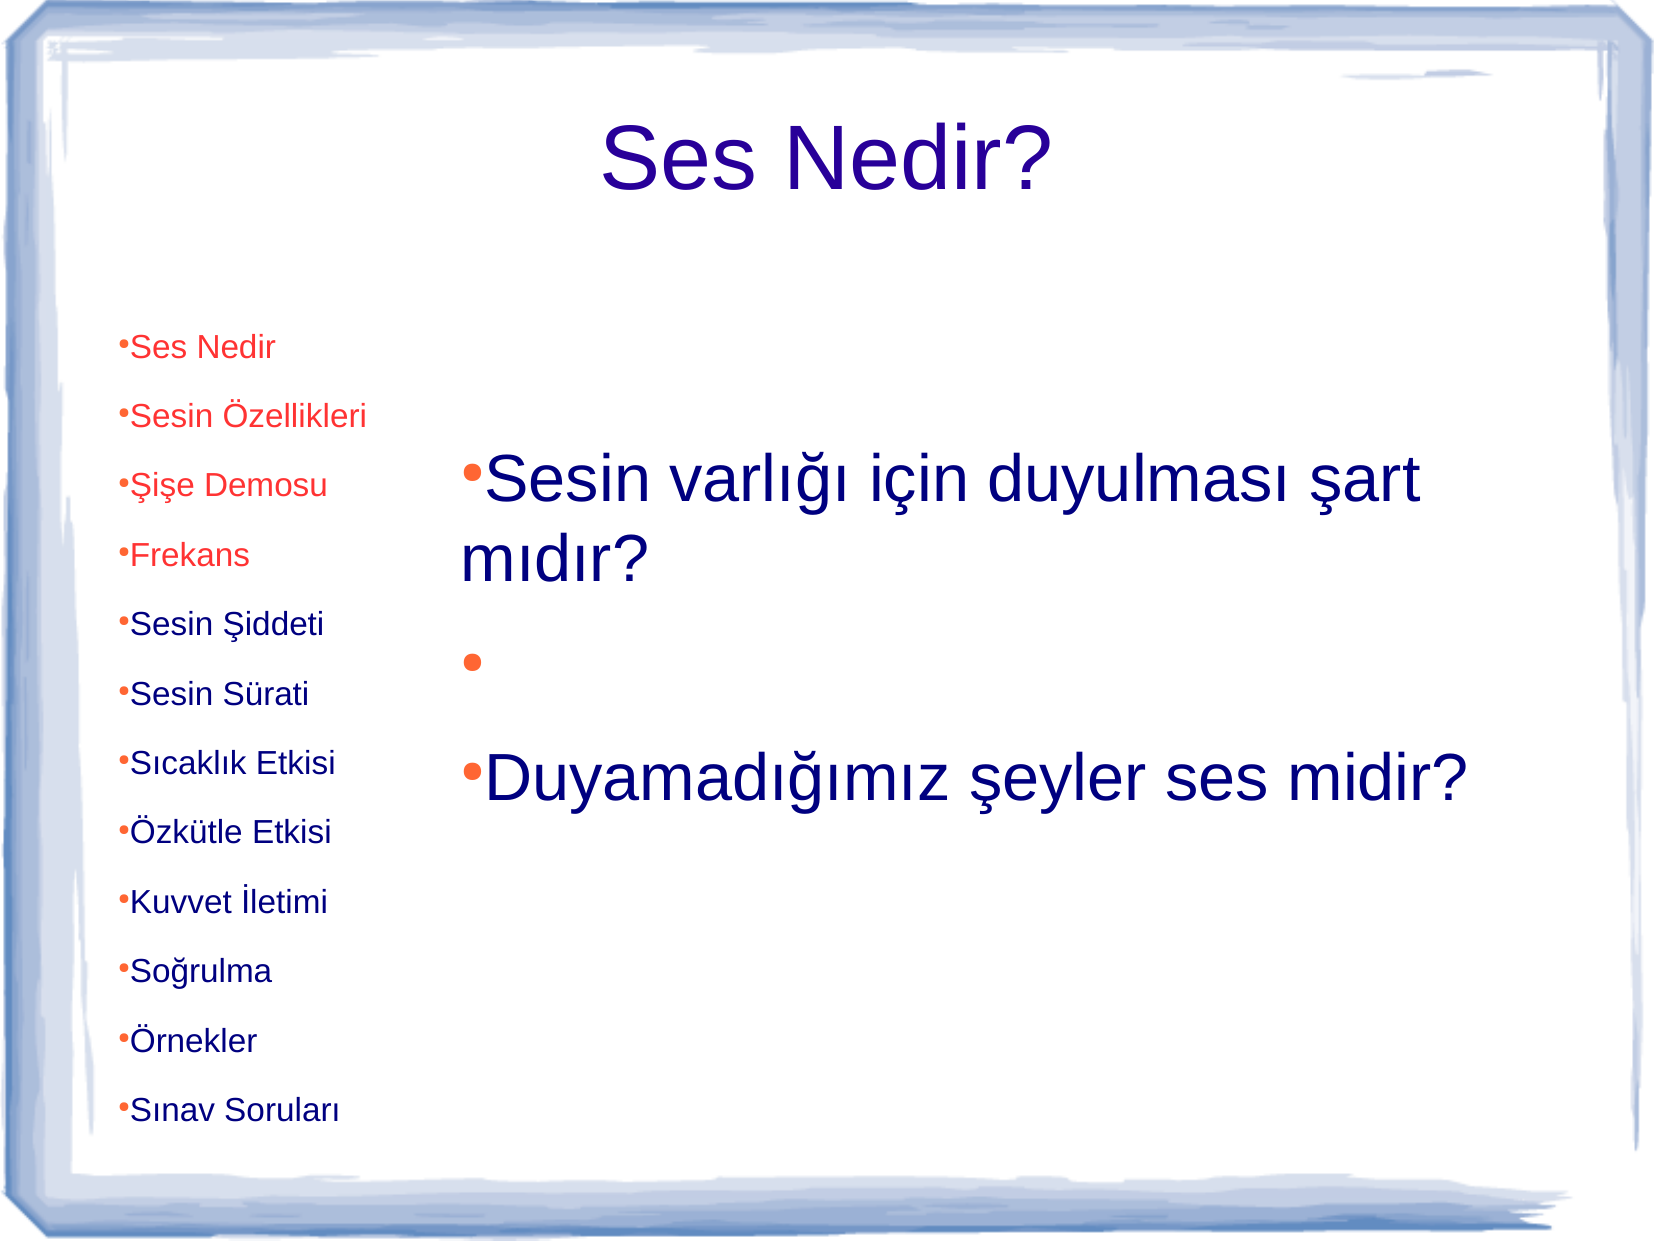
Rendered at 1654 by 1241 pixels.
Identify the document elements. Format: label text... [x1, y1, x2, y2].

text_box Ses Nedir Sesin Özellikleri Şişe Demosu Frekans Sesin Şiddeti Sesin Sürati Sıcaklık Etkisi Özkütle Etkisi Kuvvet İletimi Soğrulma Örnekler Sınav Soruları [118, 324, 438, 1097]
title Ses Nedir? [82, 49, 1571, 257]
list Sesin varlığı için duyulması şart mıdır? Duyamadığımız şeyler ses midir? [460, 324, 1572, 1004]
